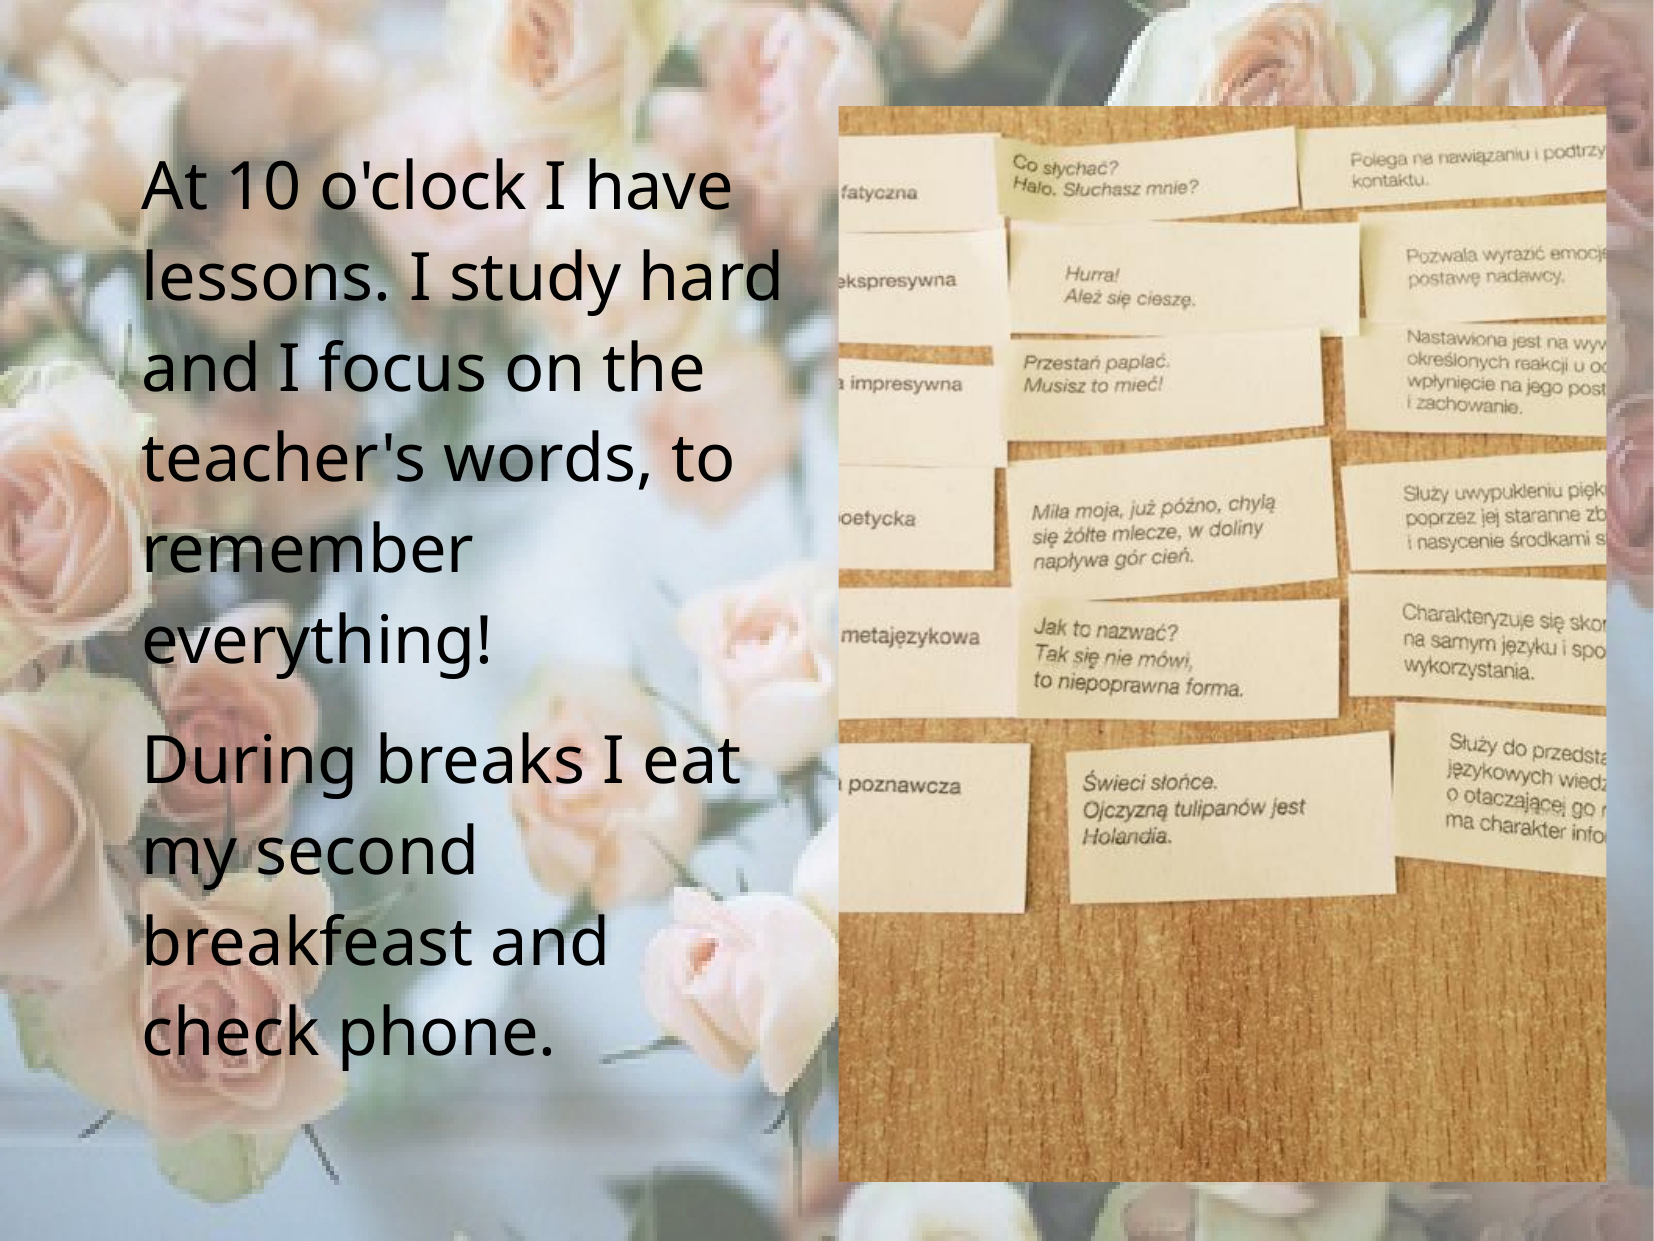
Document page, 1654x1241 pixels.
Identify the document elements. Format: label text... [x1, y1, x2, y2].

list [838, 106, 1607, 1182]
list At 10 o'clock I have lessons. I study hard and I focus on the teacher's words, to remember everything! During breaks I eat my second breakfeast and check phone. [70, 138, 804, 1200]
picture [0, 0, 1654, 1241]
